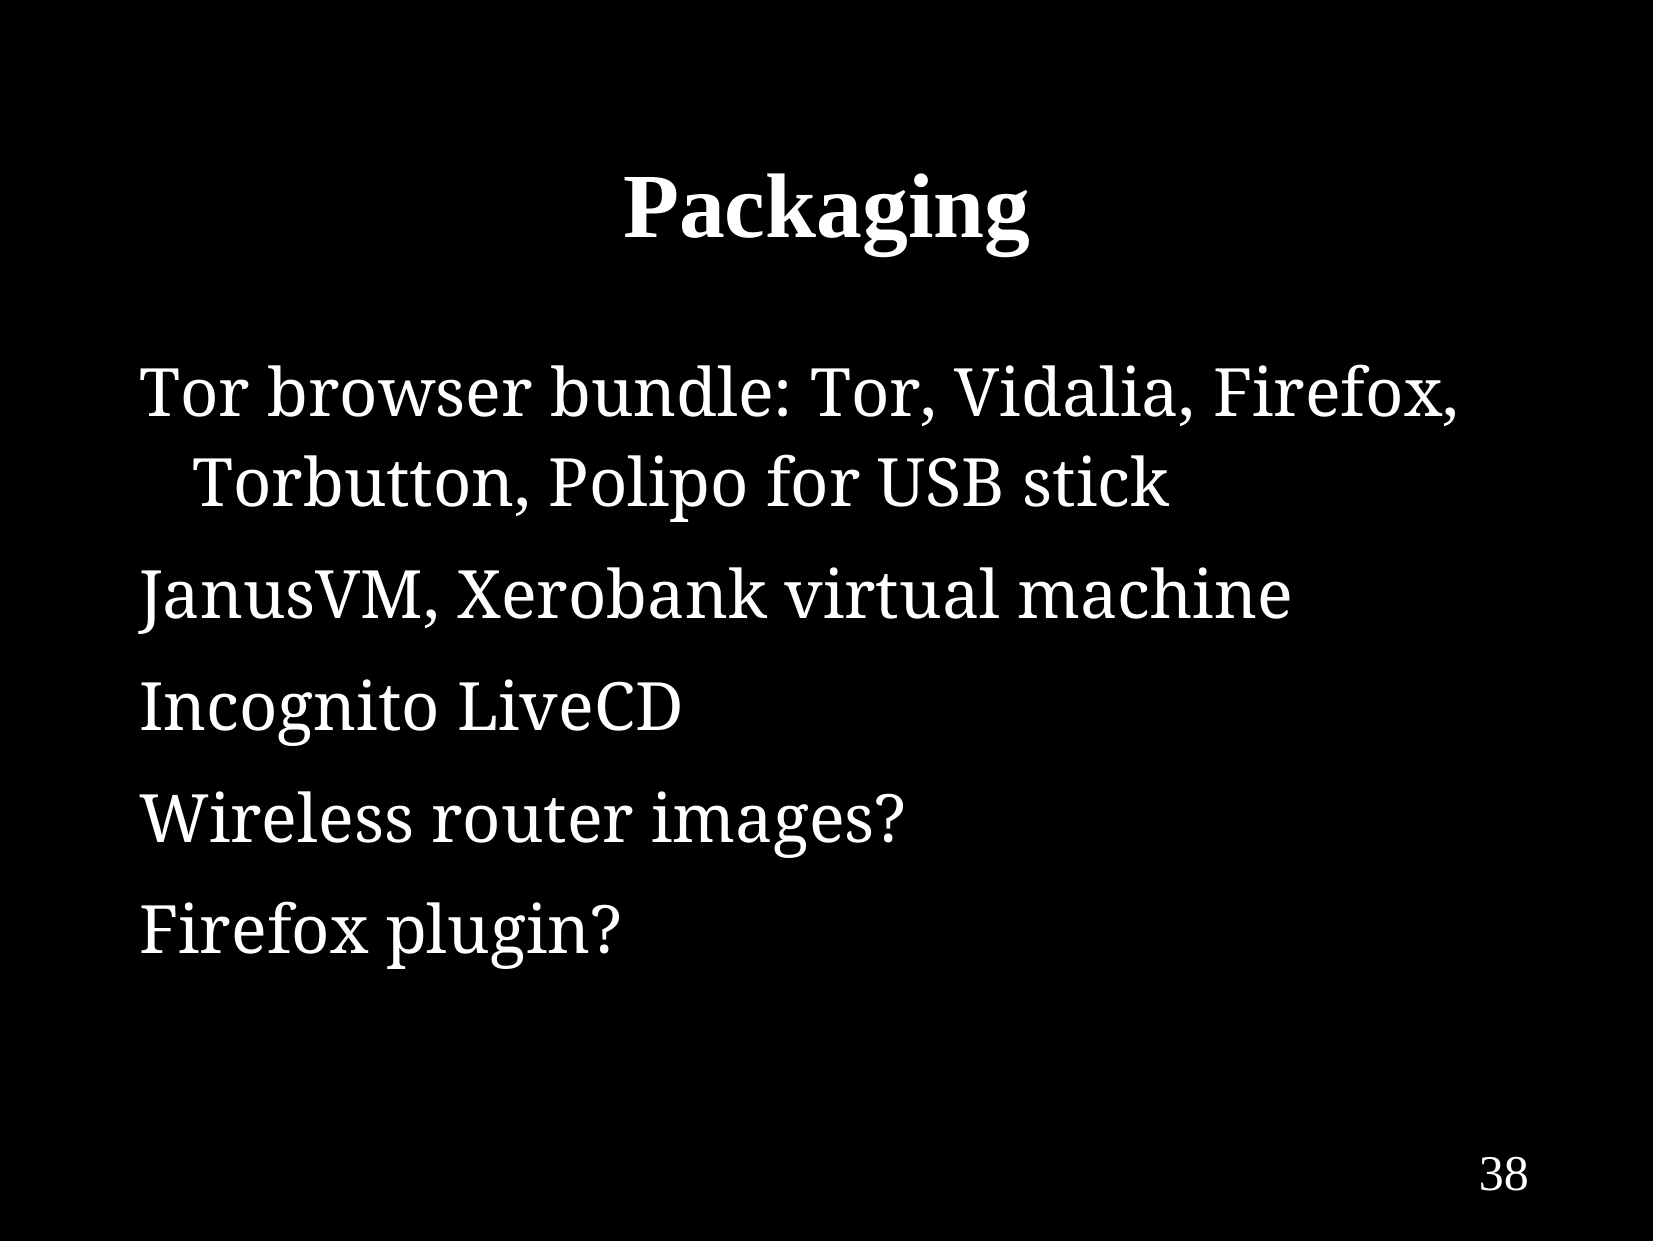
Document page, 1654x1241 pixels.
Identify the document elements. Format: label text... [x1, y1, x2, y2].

title Packaging [121, 102, 1534, 311]
list Tor browser bundle: Tor, Vidalia, Firefox, Torbutton, Polipo for USB stick JanusVM, Xerobank virtual machine Incognito LiveCD Wireless router images? Firefox plugin? [121, 344, 1534, 1127]
